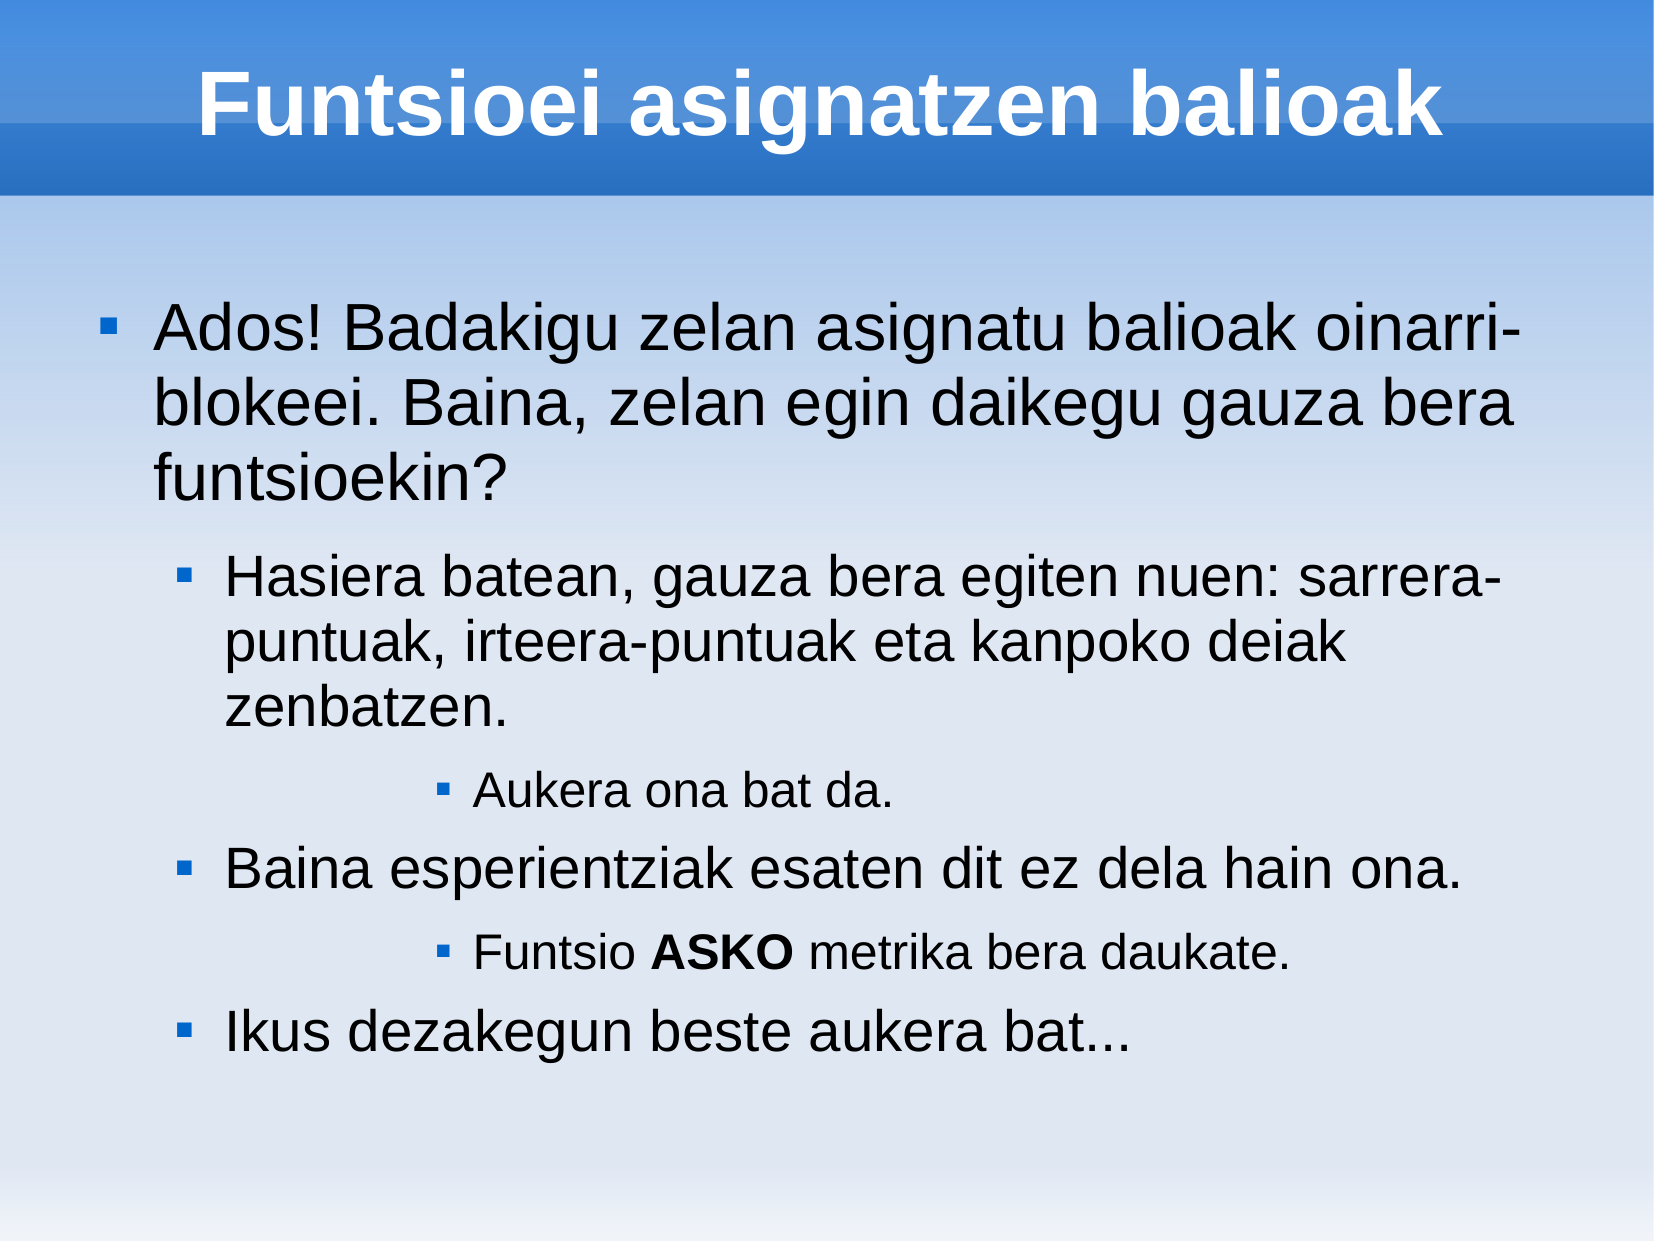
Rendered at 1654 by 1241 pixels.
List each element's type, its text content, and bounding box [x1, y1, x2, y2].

list Ados! Badakigu zelan asignatu balioak oinarri-blokeei. Baina, zelan egin daikegu gauza bera funtsioekin? Hasiera batean, gauza bera egiten nuen: sarrera-puntuak, irteera-puntuak eta kanpoko deiak zenbatzen. Aukera ona bat da. Baina esperientziak esaten dit ez dela hain ona. Funtsio ASKO metrika bera daukate. Ikus dezakegun beste aukera bat... [82, 290, 1571, 1109]
title Funtsioei asignatzen balioak [76, 0, 1565, 208]
picture [0, 0, 1654, 1241]
